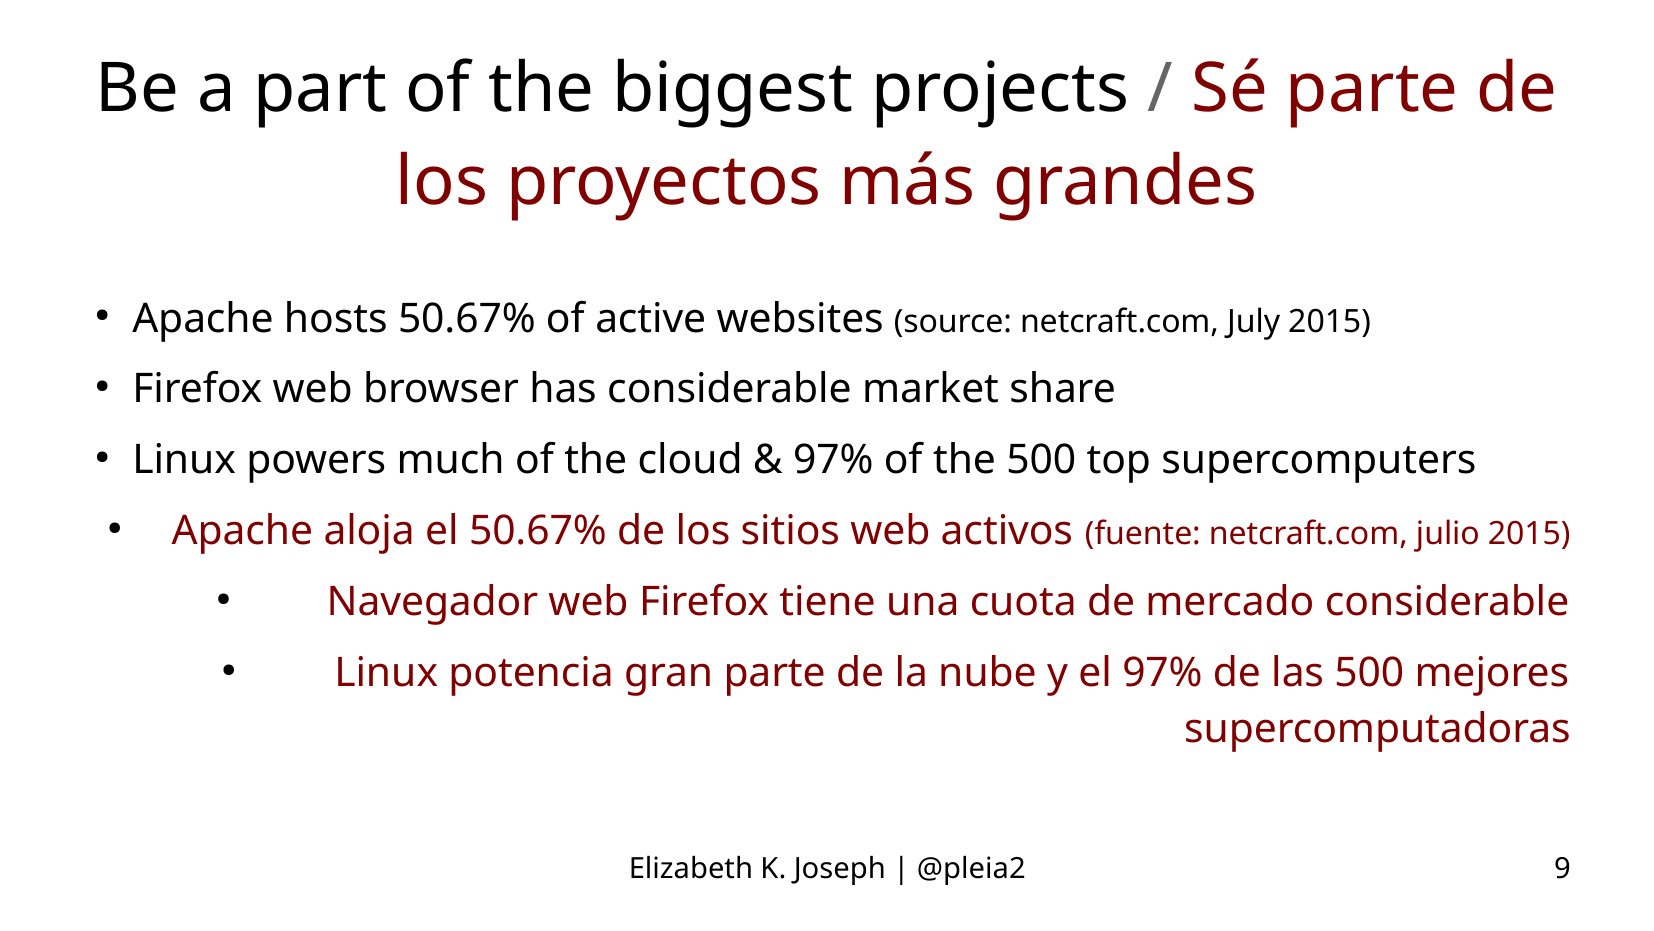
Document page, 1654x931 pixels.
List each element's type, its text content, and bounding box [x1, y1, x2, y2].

title Be a part of the biggest projects / Sé parte de los proyectos más grandes [82, 15, 1571, 217]
list Apache hosts 50.67% of active websites (source: netcraft.com, July 2015) Firefox web browser has considerable market share Linux powers much of the cloud & 97% of the 500 top supercomputers Apache aloja el 50.67% de los sitios web activos (fuente: netcraft.com, julio 2015) Navegador web Firefox tiene una cuota de mercado considerable Linux potencia gran parte de la nube y el 97% de las 500 mejores supercomputadoras [82, 217, 1571, 758]
